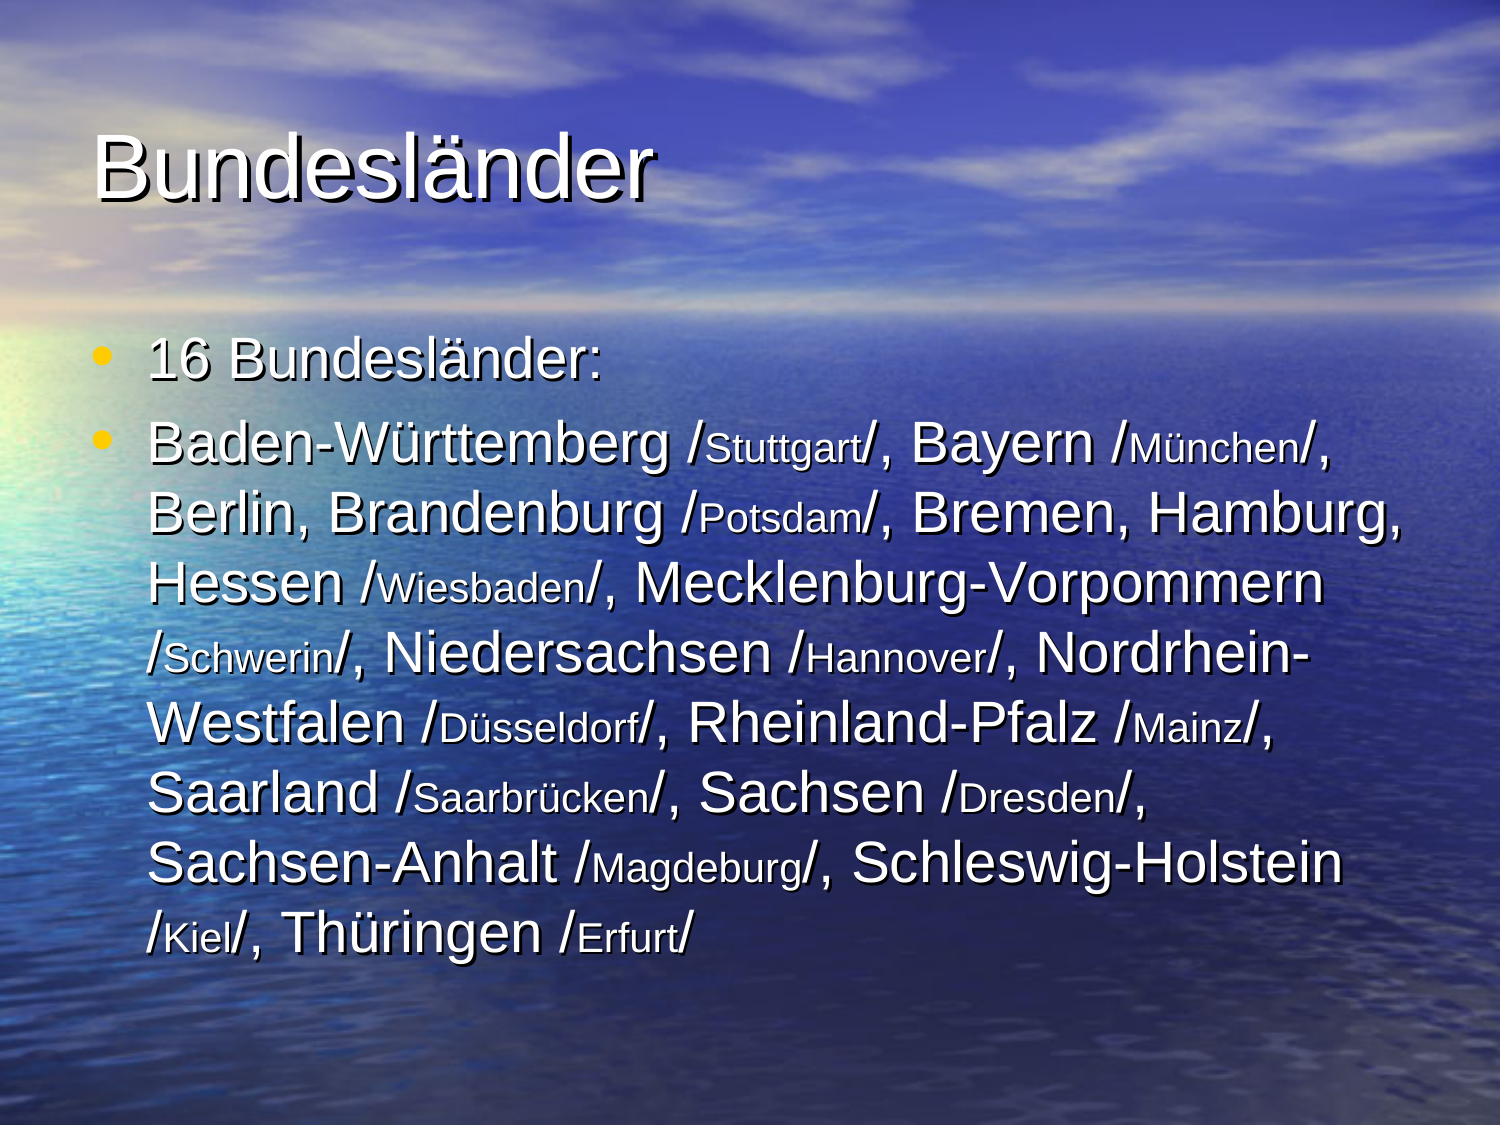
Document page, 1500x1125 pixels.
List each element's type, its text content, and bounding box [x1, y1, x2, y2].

title Bundesländer [75, 47, 1426, 276]
picture [0, 0, 1500, 1125]
list 16 Bundesländer: Baden-Württemberg /Stuttgart/, Bayern /München/, Berlin, Brandenburg /Potsdam/, Bremen, Hamburg, Hessen /Wiesbaden/, Mecklenburg-Vorpommern /Schwerin/, Niedersachsen /Hannover/, Nordrhein-Westfalen /Düsseldorf/, Rheinland-Pfalz /Mainz/, Saarland /Saarbrücken/, Sachsen /Dresden/, Sachsen-Anhalt /Magdeburg/, Schleswig-Holstein /Kiel/, Thüringen /Erfurt/ [75, 312, 1426, 988]
